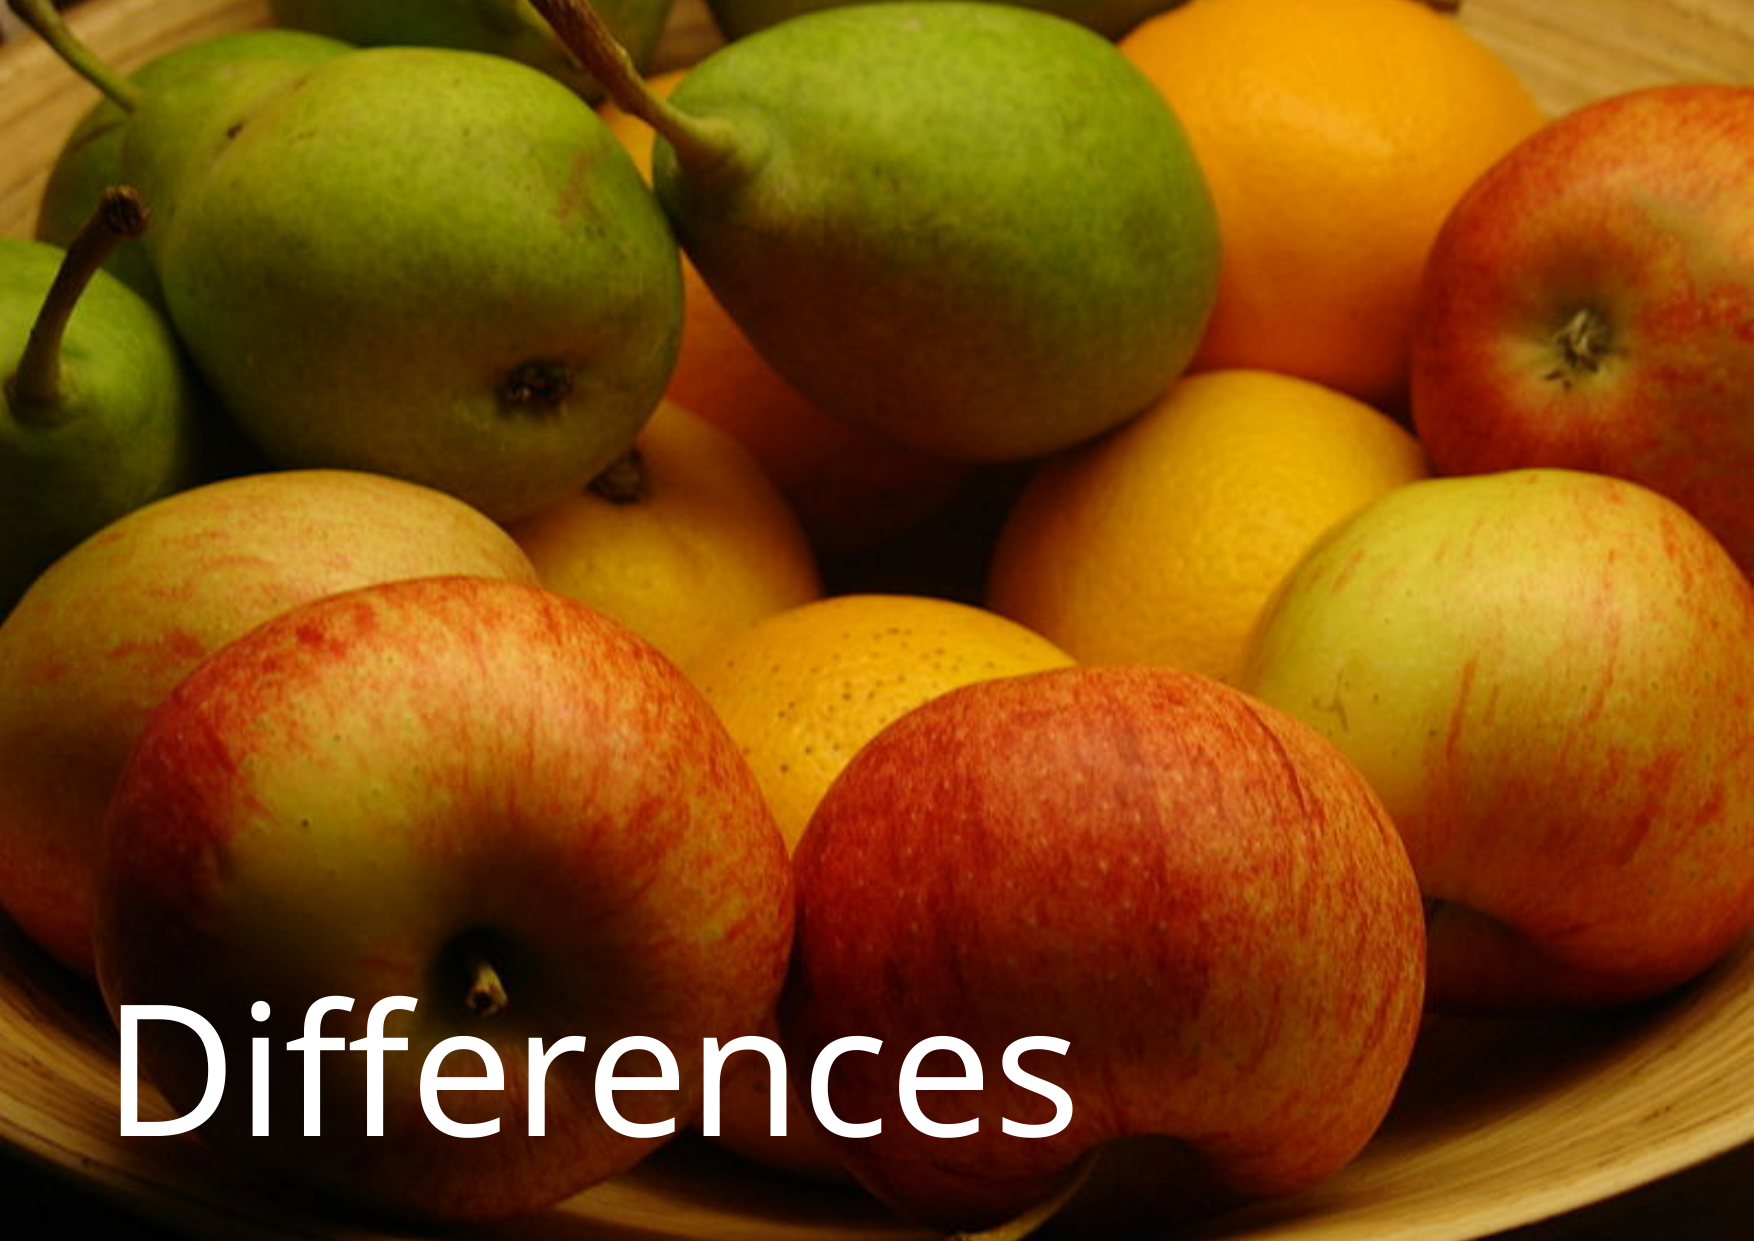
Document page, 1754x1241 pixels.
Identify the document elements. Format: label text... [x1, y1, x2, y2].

picture [0, 0, 1754, 1241]
text_box Differences [88, 933, 1049, 1193]
